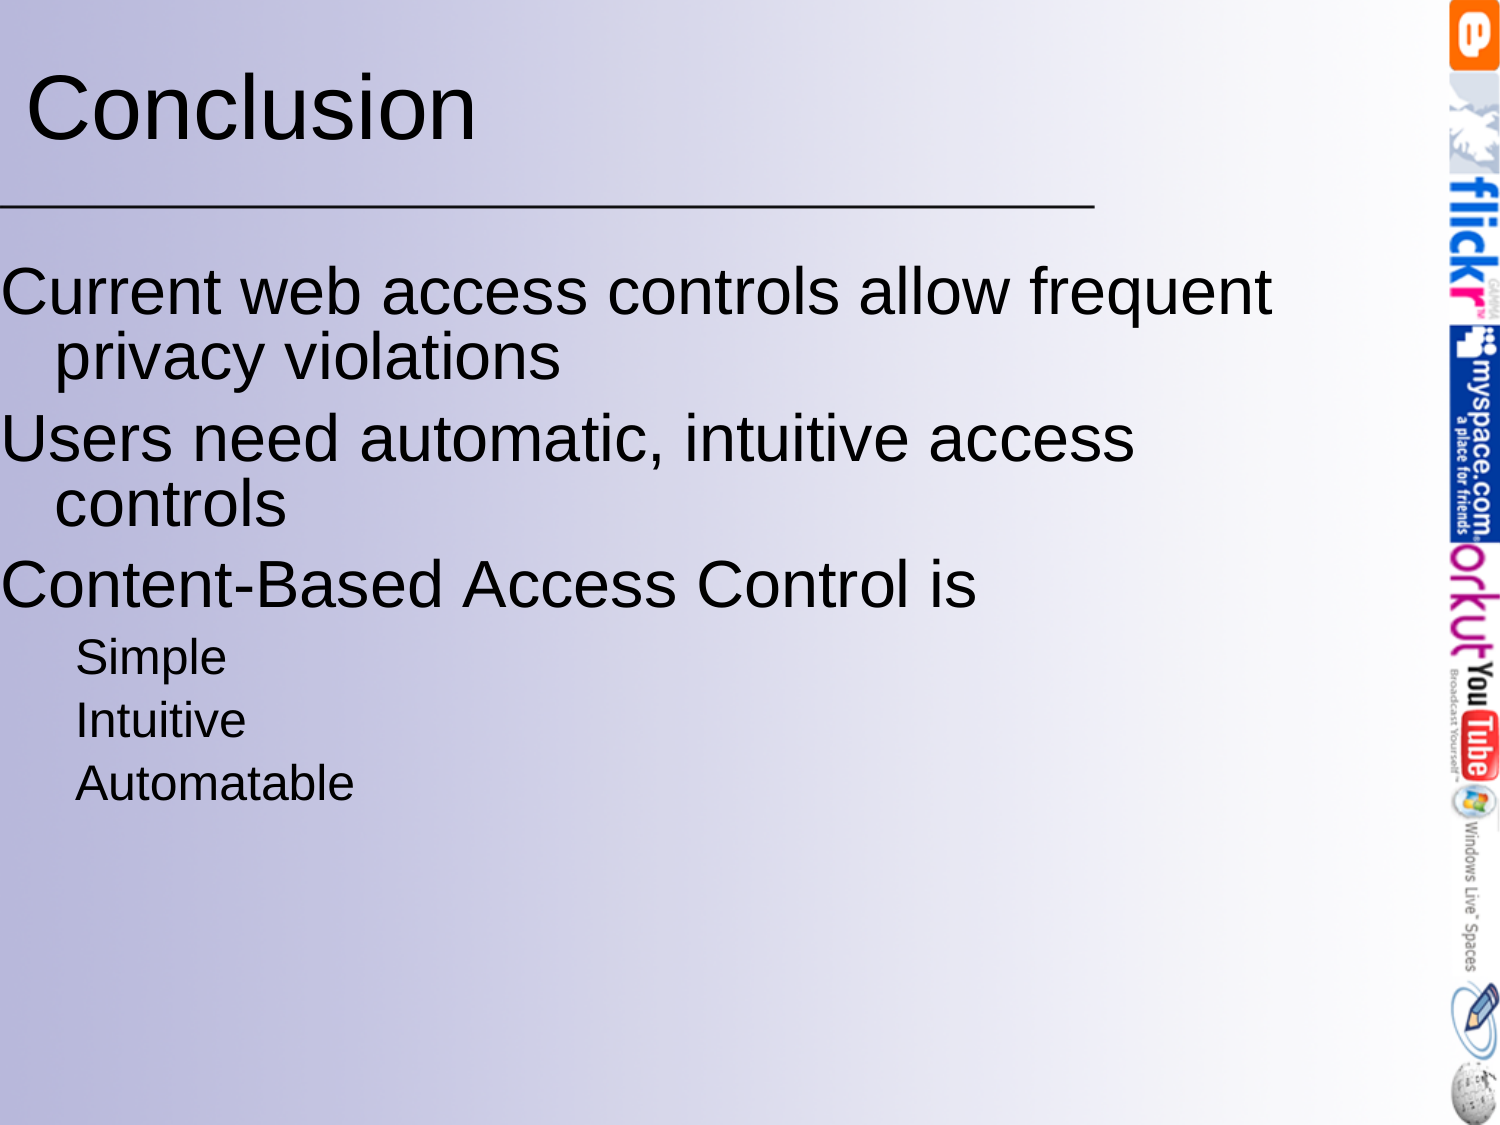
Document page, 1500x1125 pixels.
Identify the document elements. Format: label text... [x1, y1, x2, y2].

title Conclusion [0, 44, 1350, 181]
picture [0, 0, 1500, 1125]
list Current web access controls allow frequent privacy violations Users need automatic, intuitive access controls Content-Based Access Control is Simple Intuitive Automatable [0, 262, 1350, 991]
